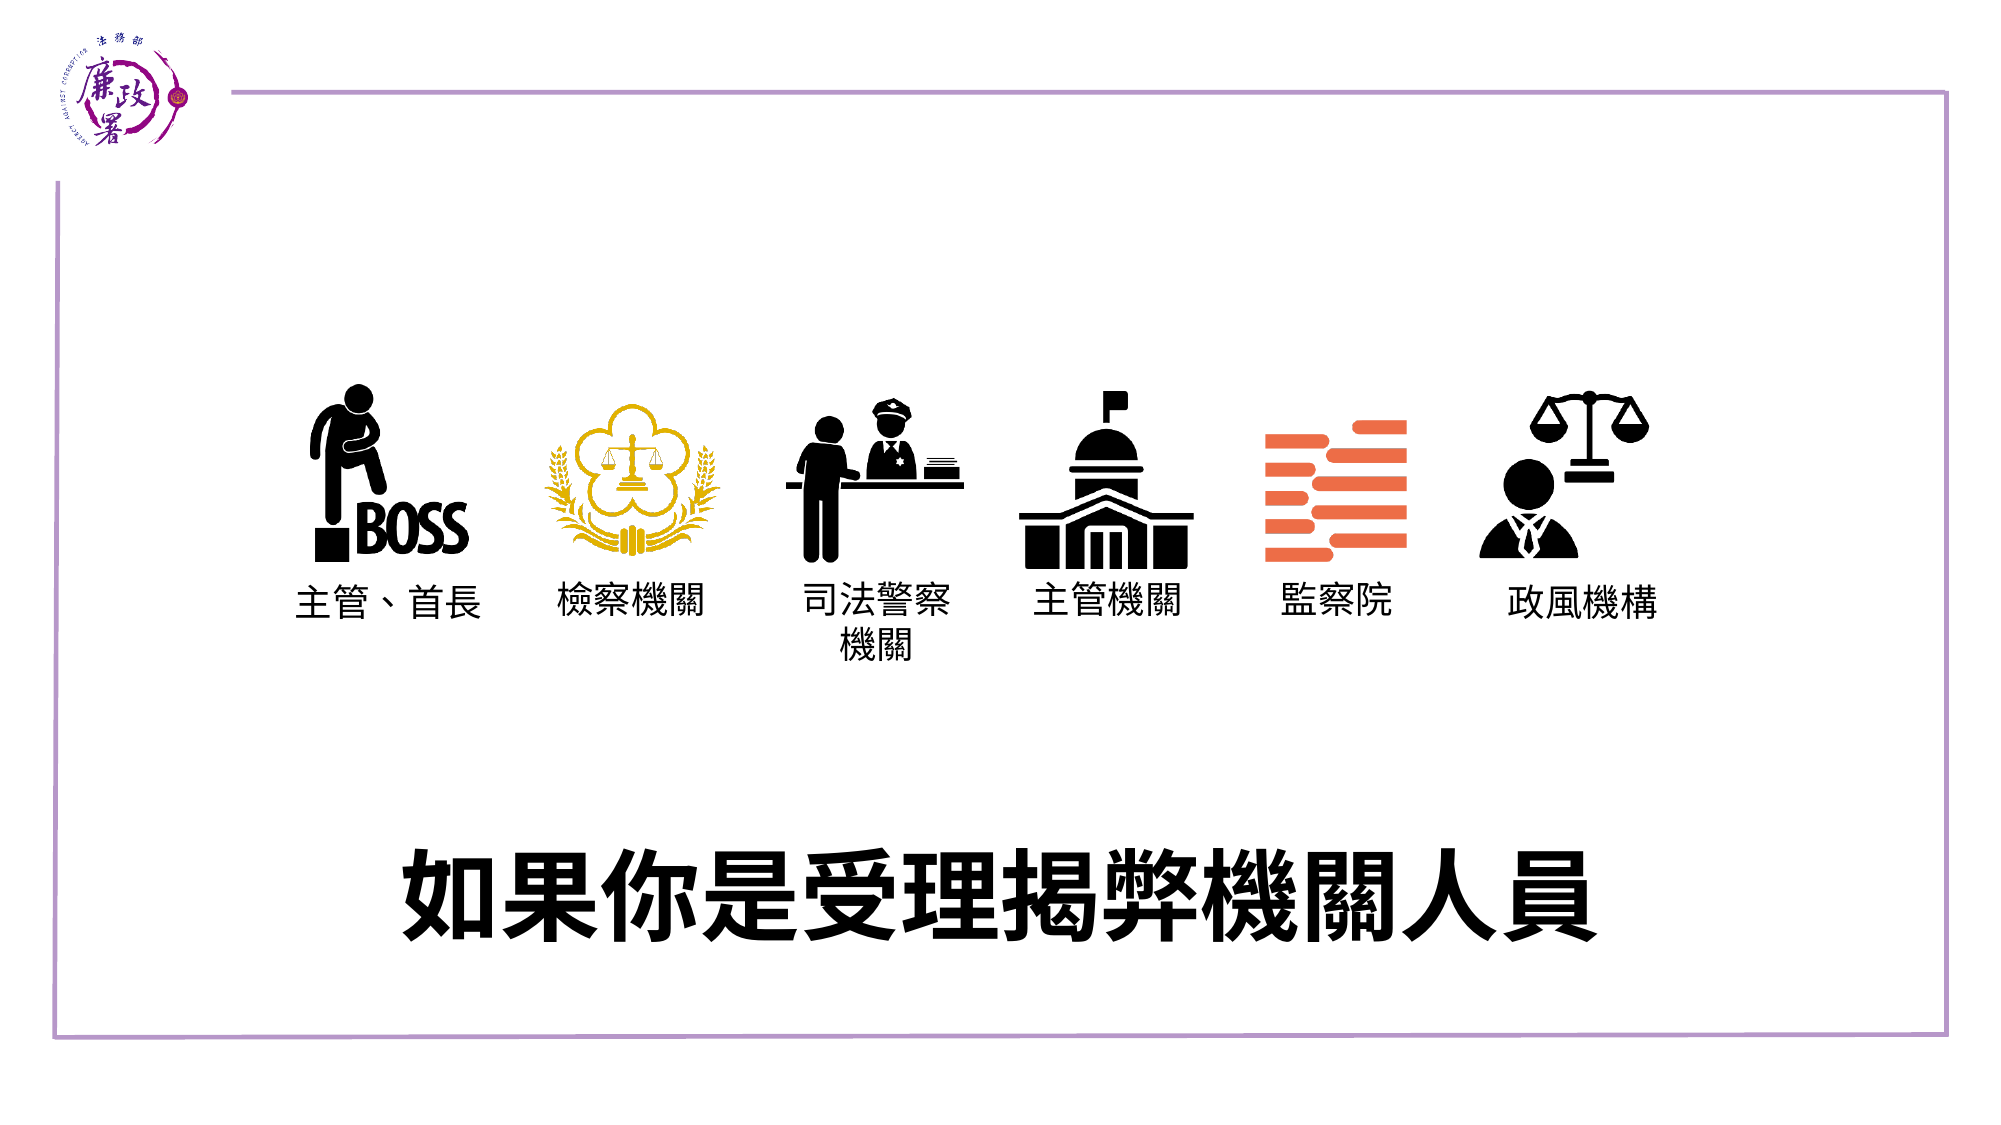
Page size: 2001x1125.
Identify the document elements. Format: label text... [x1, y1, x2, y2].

picture [60, 32, 188, 146]
text_box 政風機構 [1492, 571, 1673, 631]
text_box 監察院 [1265, 568, 1409, 629]
picture [1017, 391, 1195, 569]
picture [1475, 385, 1653, 563]
picture [786, 391, 964, 568]
text_box 如果你是受理揭弊機關人員 [385, 826, 1616, 962]
picture [543, 404, 721, 556]
text_box 主管、首長 [280, 571, 498, 631]
text_box 檢察機關 [541, 568, 722, 629]
text_box 司法警察 機關 [786, 568, 967, 674]
picture [300, 384, 478, 562]
picture [1265, 418, 1413, 562]
text_box 主管機關 [1018, 568, 1198, 629]
